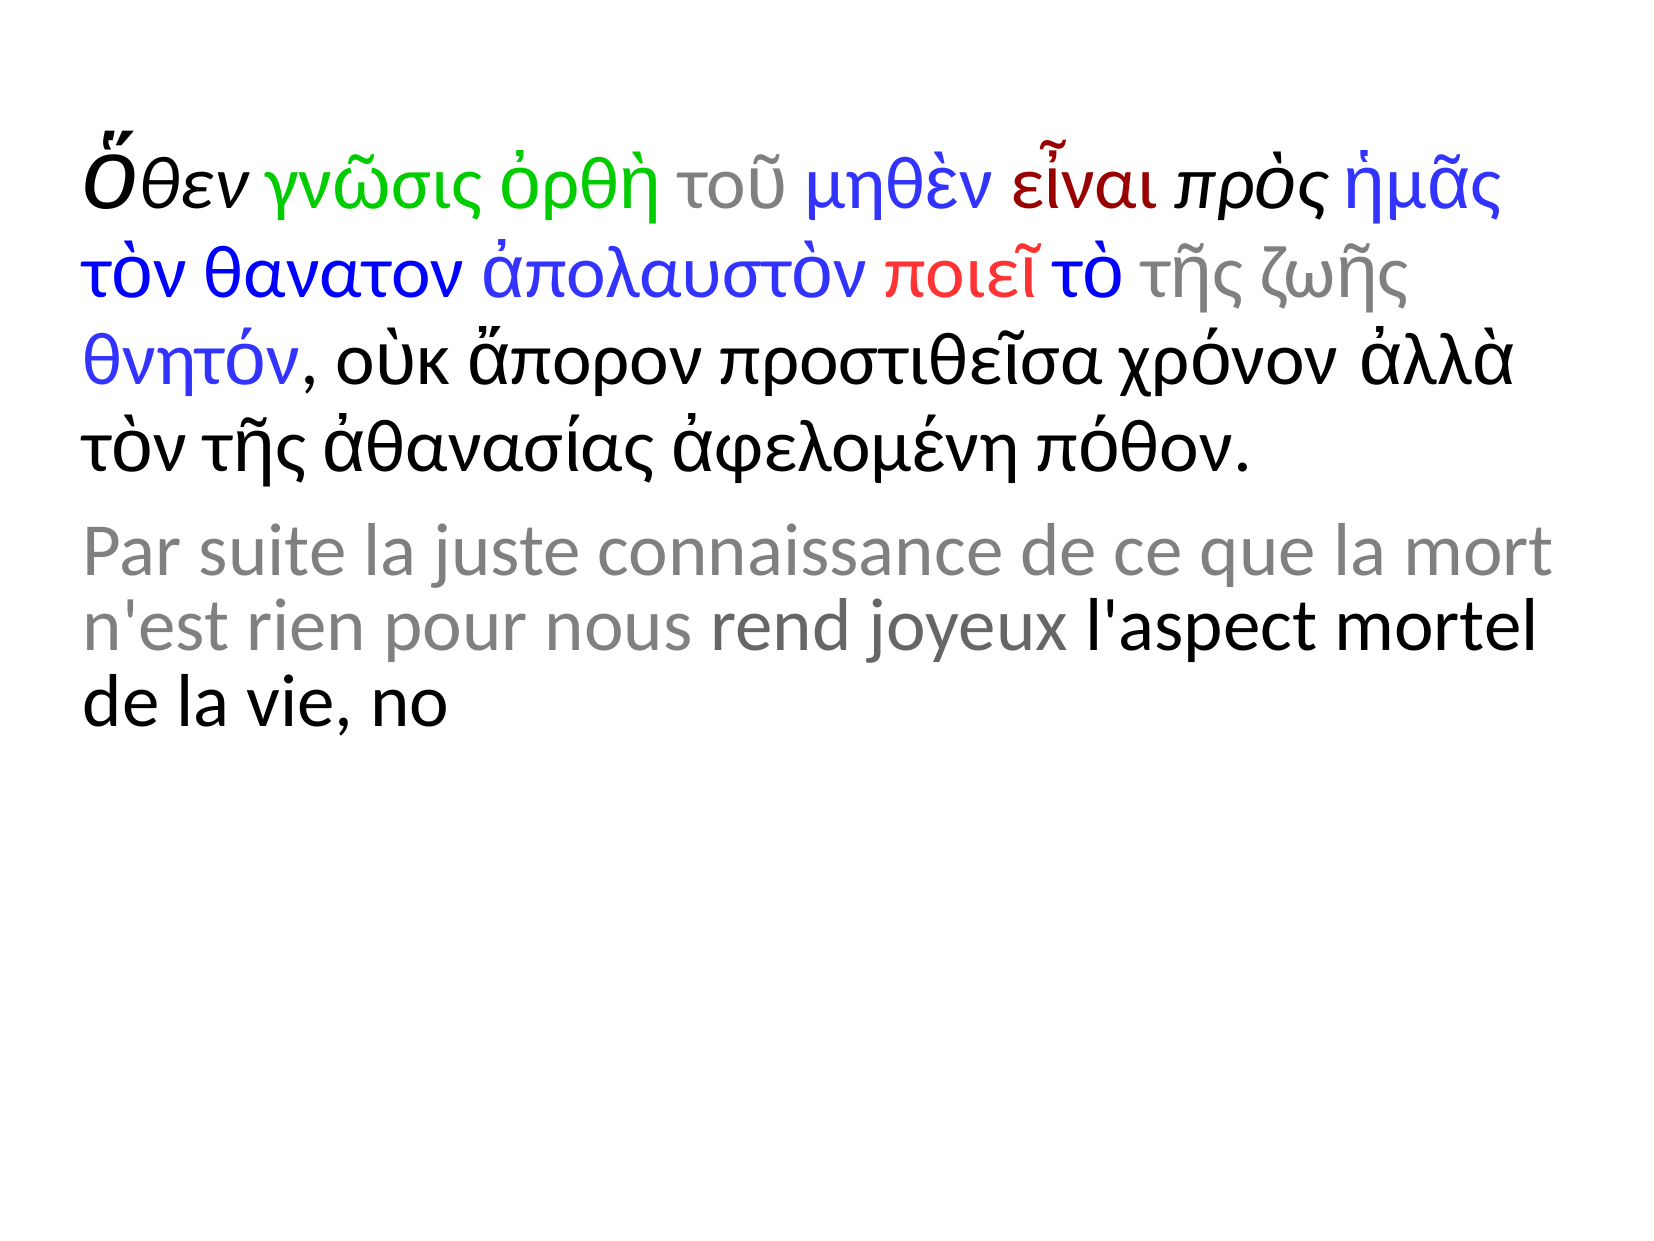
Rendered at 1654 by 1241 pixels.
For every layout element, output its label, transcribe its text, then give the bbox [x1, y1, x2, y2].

list ὅθεν γνῶσις ὀρθὴ τοῦ μηθὲν εἶναι πρὸς ἡμᾶς τὸν θανατον ἀπολαυστὸν ποιεῖ τὸ τῆς ζωῆς θνητόν, οὺκ ἄπορον προστιθεῖσα χρόνον ἀλλὰ τὸν τῆς ἀθανασίας ἀφελομένη πόθον. Par suite la juste connaissance de ce que la mort n'est rien pour nous rend joyeux l'aspect mortel de la vie, no [82, 118, 1571, 1121]
